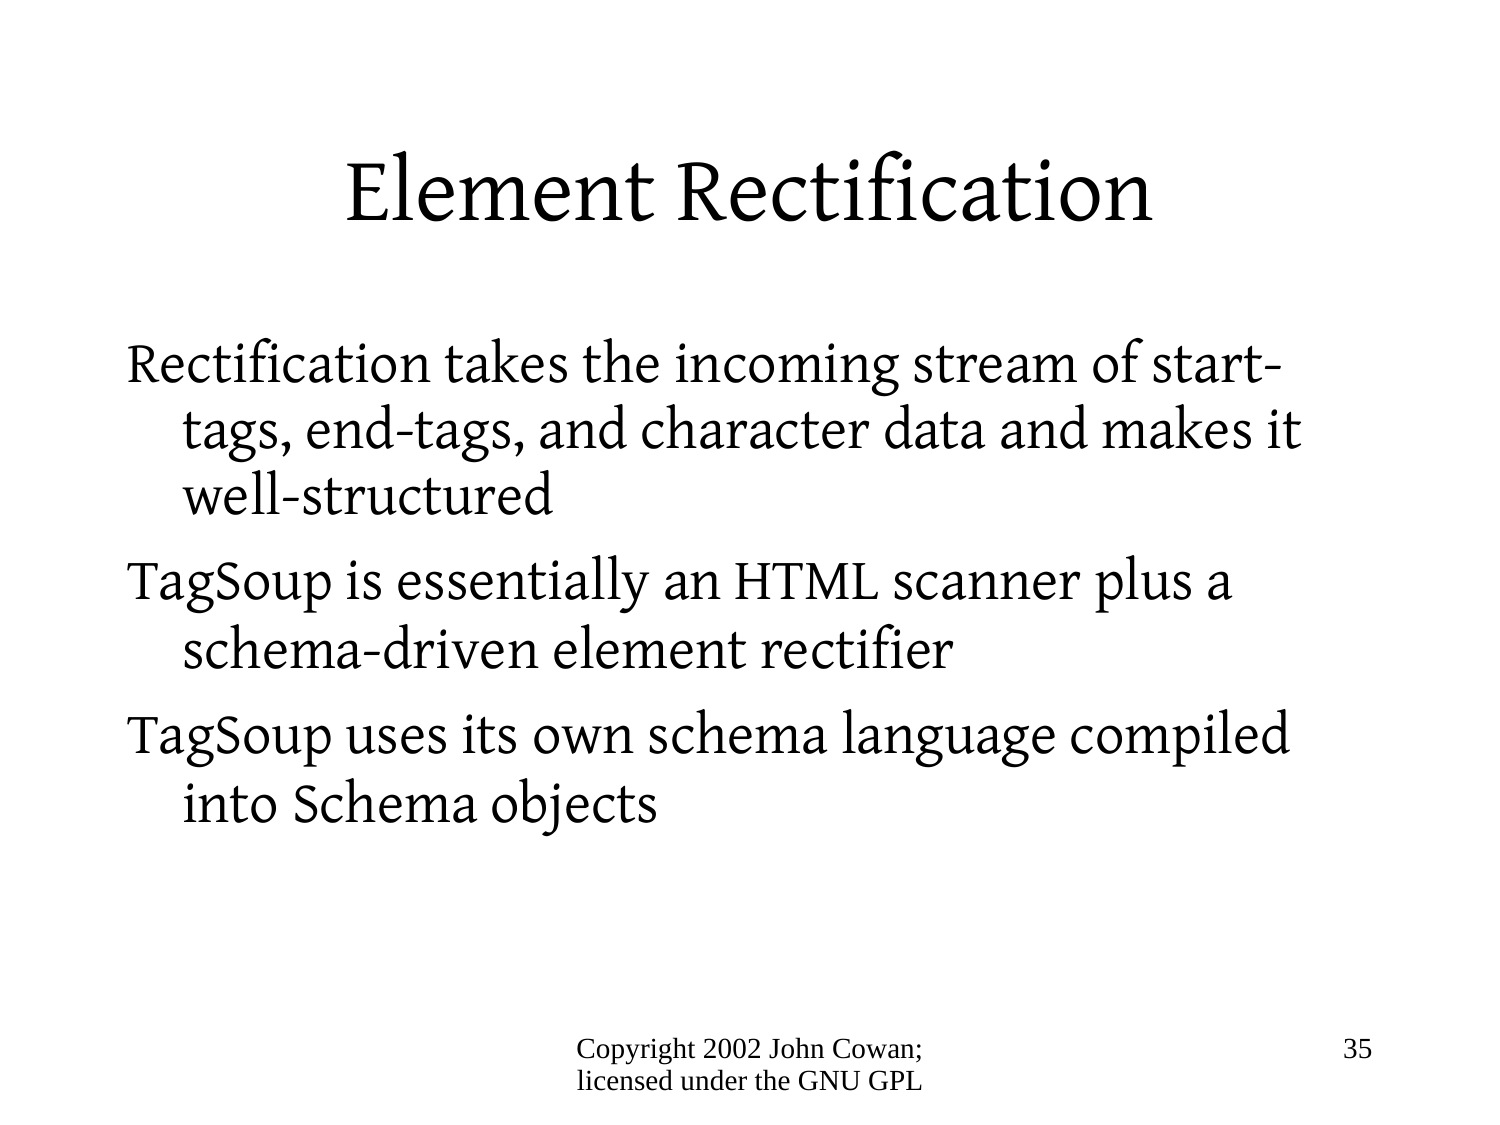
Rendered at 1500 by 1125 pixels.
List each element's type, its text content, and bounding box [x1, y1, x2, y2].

title Element Rectification [112, 99, 1388, 288]
list Rectification takes the incoming stream of start-tags, end-tags, and character data and makes it well-structured TagSoup is essentially an HTML scanner plus a schema-driven element rectifier TagSoup uses its own schema language compiled into Schema objects [112, 324, 1388, 1000]
text_box 35 [1074, 1025, 1388, 1074]
text_box Copyright 2002 John Cowan; licensed under the GNU GPL [512, 1025, 988, 1107]
